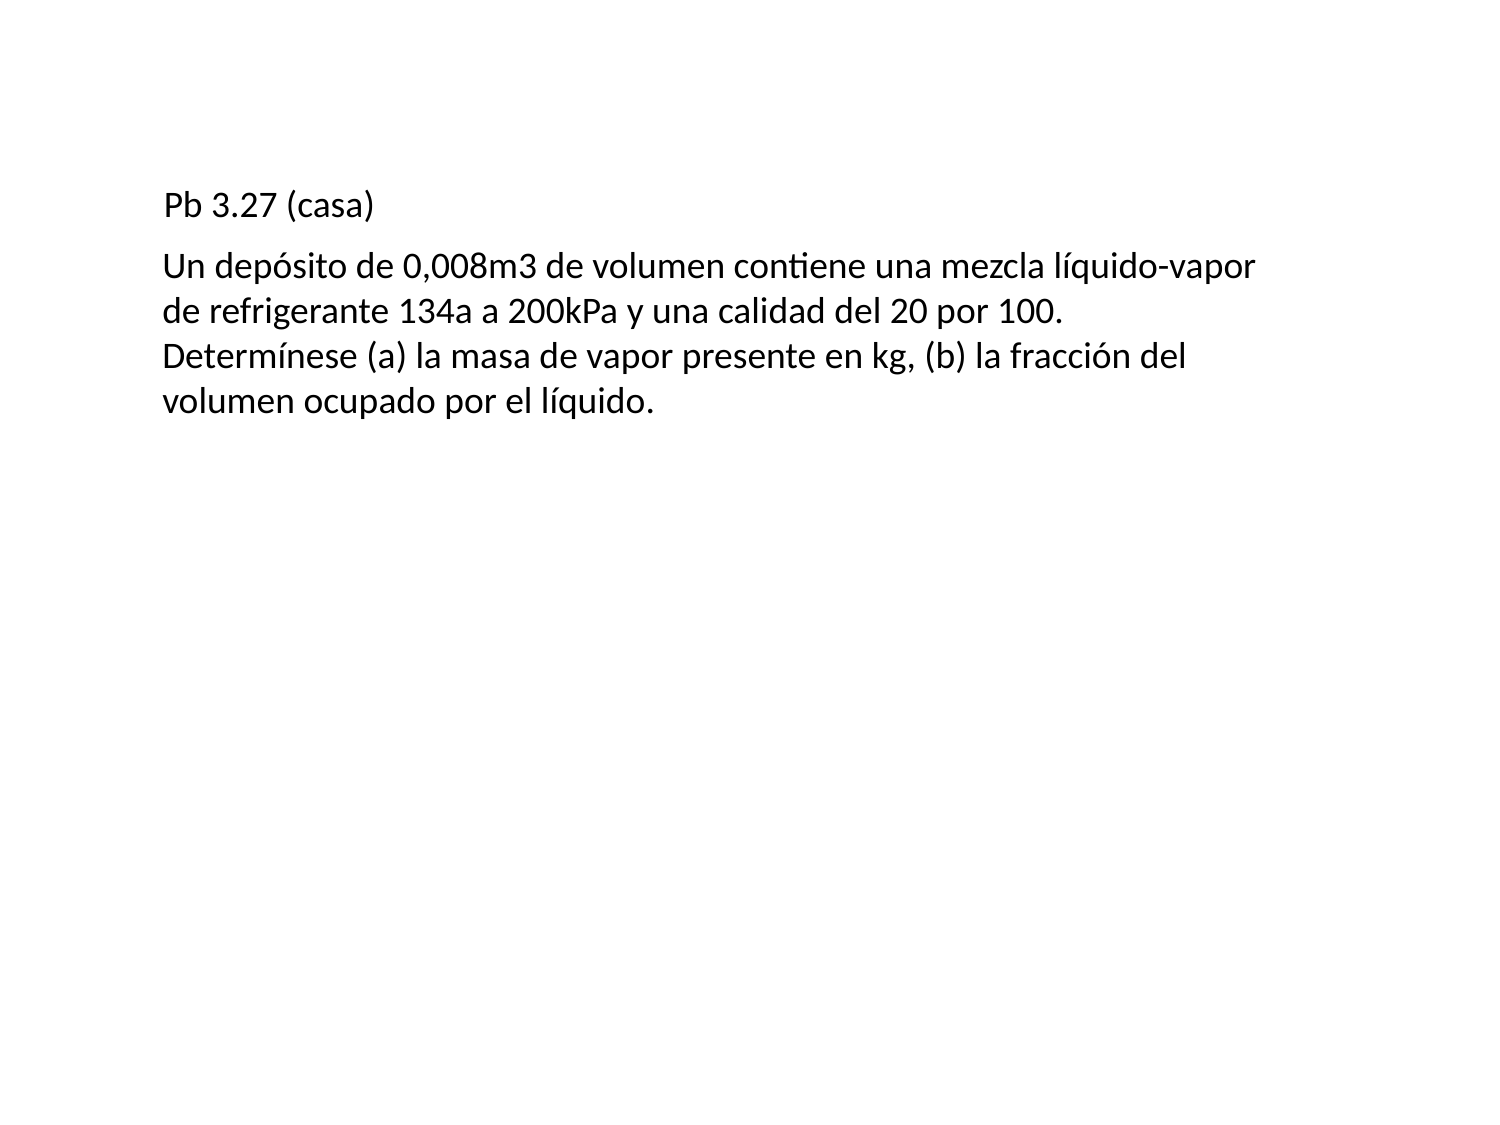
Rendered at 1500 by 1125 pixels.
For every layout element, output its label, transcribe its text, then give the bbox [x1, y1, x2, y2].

text_box Un depósito de 0,008m3 de volumen contiene una mezcla líquido-vapor de refrigerante 134a a 200kPa y una calidad del 20 por 100. Determínese (a) la masa de vapor presente en kg, (b) la fracción del volumen ocupado por el líquido. [147, 233, 1282, 429]
text_box Pb 3.27 (casa) [149, 172, 390, 233]
